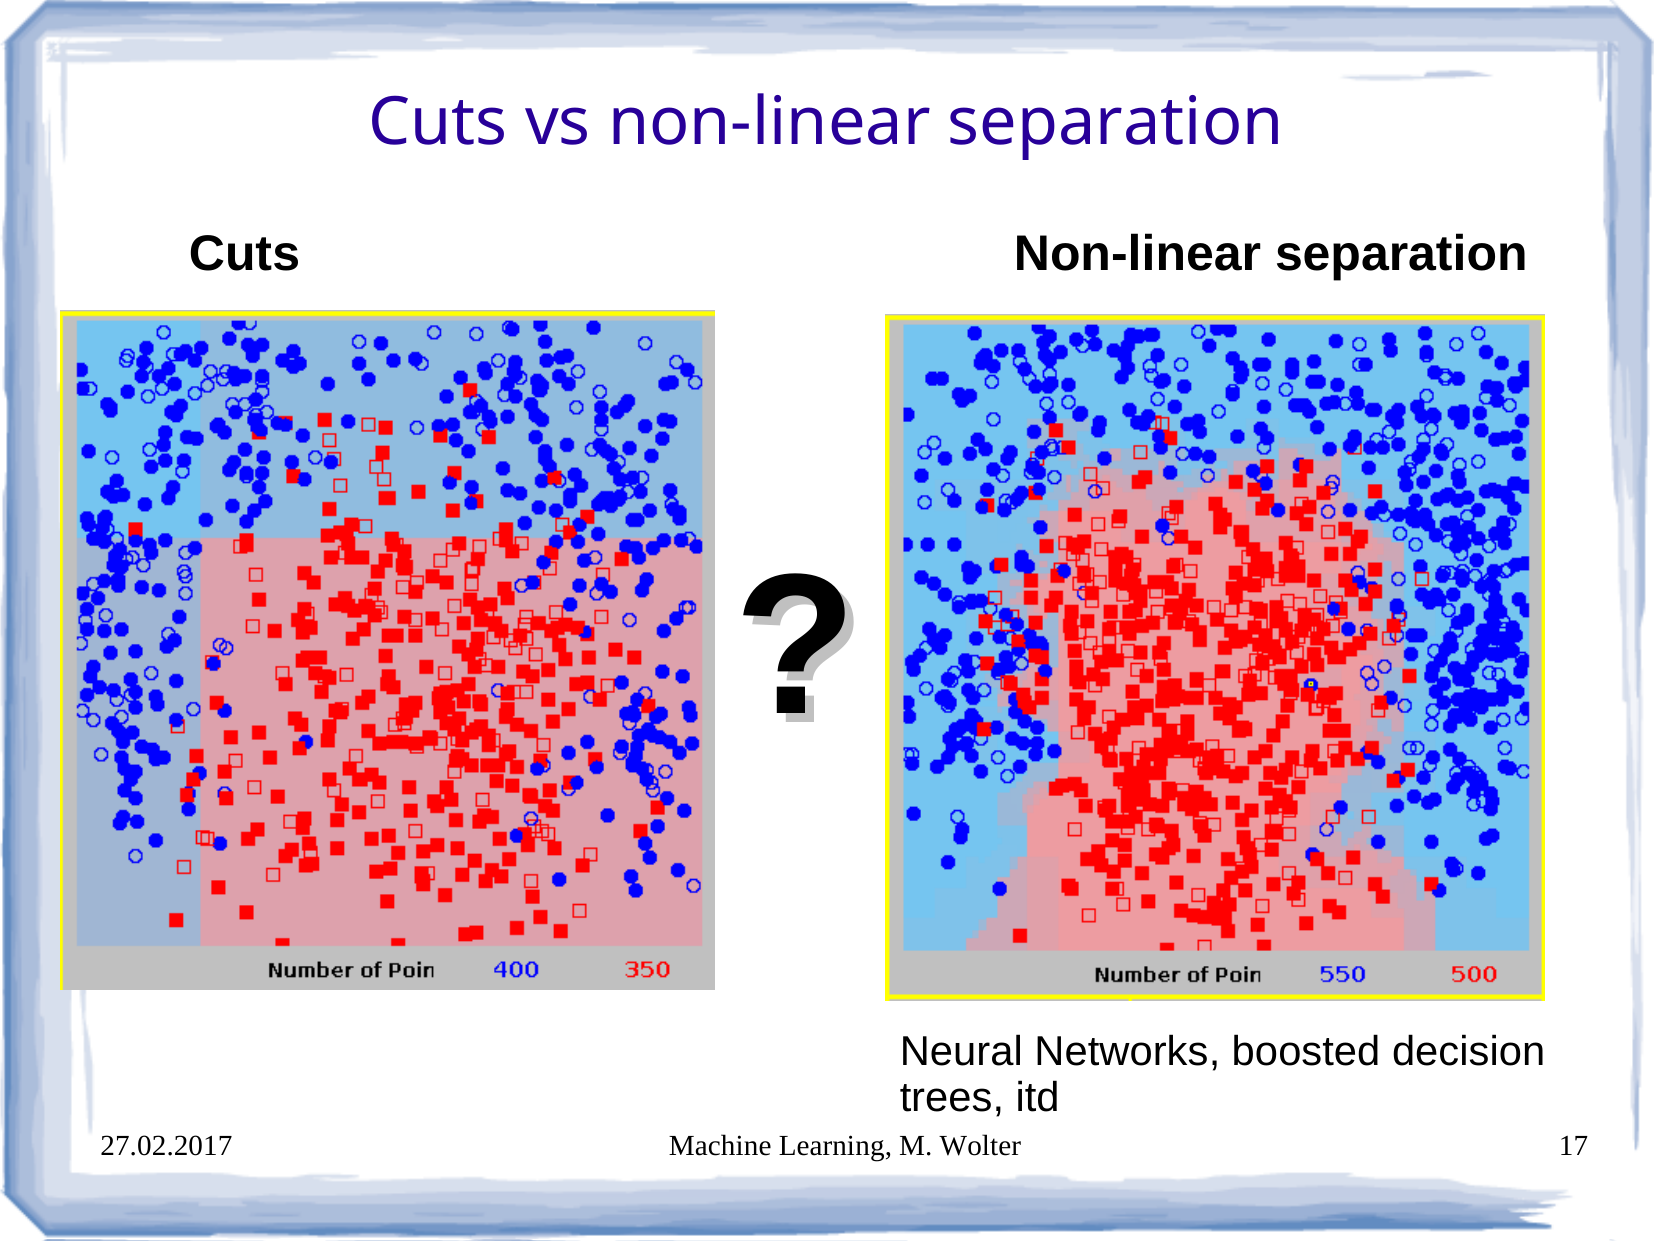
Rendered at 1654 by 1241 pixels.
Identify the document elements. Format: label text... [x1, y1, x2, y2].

list Cuts Non-linear separation [118, 225, 1571, 945]
picture [0, 0, 1654, 1241]
title Cuts vs non-linear separation [82, 49, 1571, 188]
text_box ? [720, 525, 871, 796]
text_box Neural Networks, boosted decision trees, itd [885, 1020, 1606, 1128]
